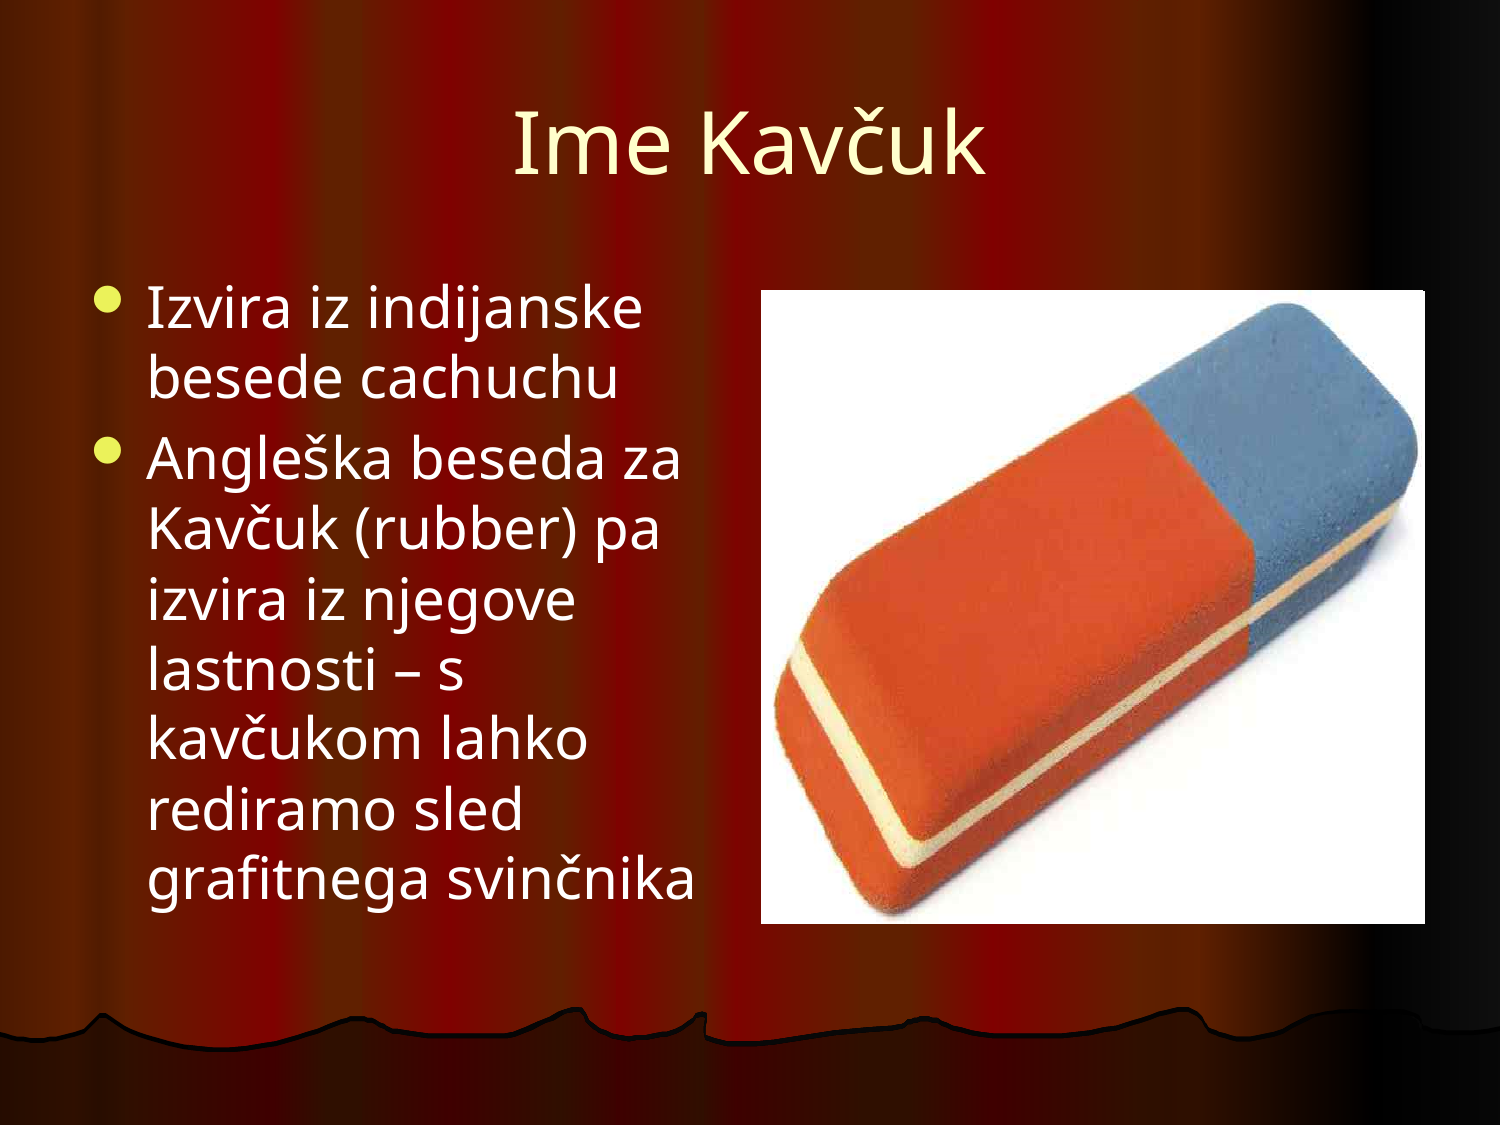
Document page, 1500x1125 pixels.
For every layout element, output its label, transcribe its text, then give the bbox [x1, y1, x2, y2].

picture [761, 290, 1425, 924]
list Izvira iz indijanske besede cachuchu Angleška beseda za Kavčuk (rubber) pa izvira iz njegove lastnosti – s kavčukom lahko rediramo sled grafitnega svinčnika [75, 262, 738, 1006]
title Ime Kavčuk [75, 45, 1425, 233]
